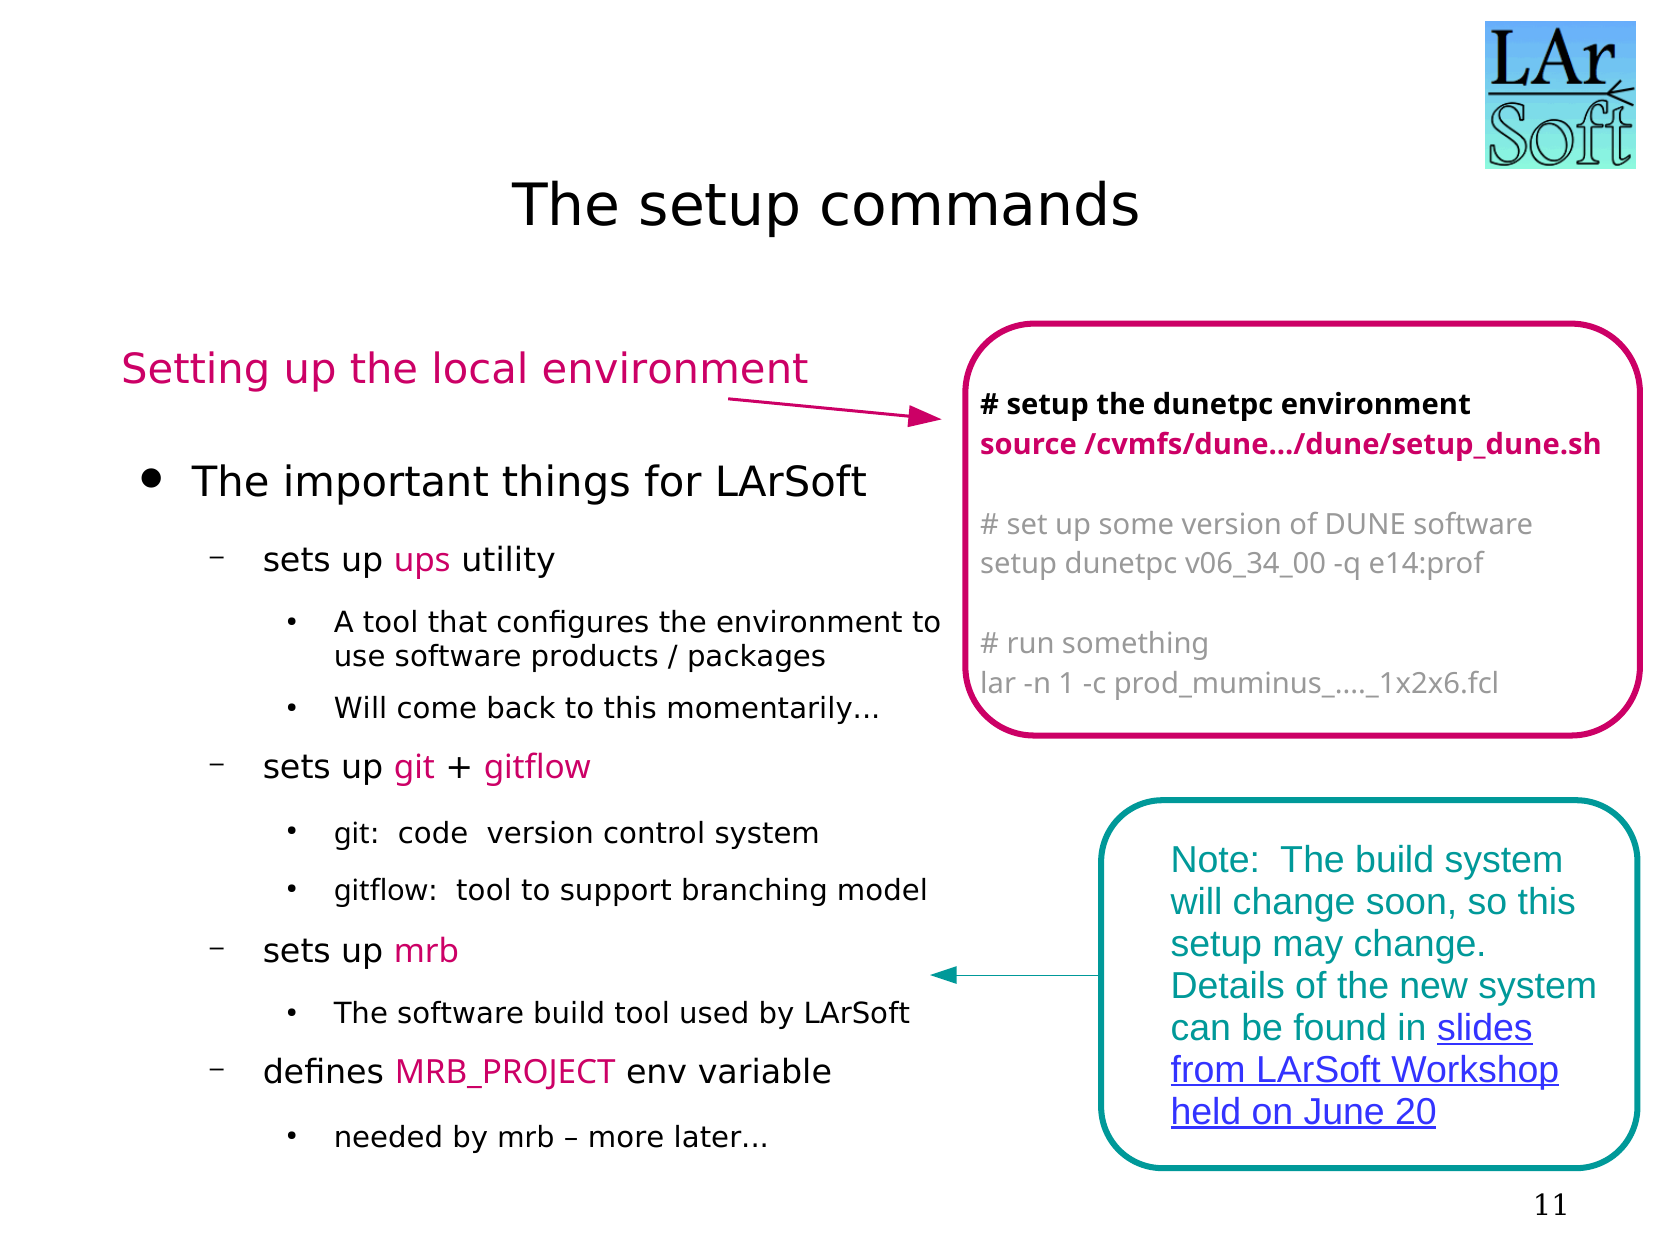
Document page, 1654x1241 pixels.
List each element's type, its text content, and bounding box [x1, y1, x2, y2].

picture [1485, 21, 1636, 169]
text_box Note: The build system will change soon, so this setup may change. Details of the new system can be found in slides from LArSoft Workshop held on June 20 [1155, 831, 1624, 1140]
title The setup commands [121, 102, 1533, 310]
text_box # setup the dunetpc environment source /cvmfs/dune.../dune/setup_dune.sh # set up some version of DUNE software setup dunetpc v06_34_00 -q e14:prof # run something lar -n 1 -c prod_muminus_...._1x2x6.fcl [969, 376, 1636, 731]
list Setting up the local environment The important things for LArSoft sets up ups utility A tool that configures the environment to use software products / packages Will come back to this momentarily... sets up git + gitflow git: code version control system gitflow: tool to support branching model sets up mrb The software build tool used by LArSoft defines MRB_PROJECT env variable needed by mrb – more later... [121, 344, 1021, 1116]
